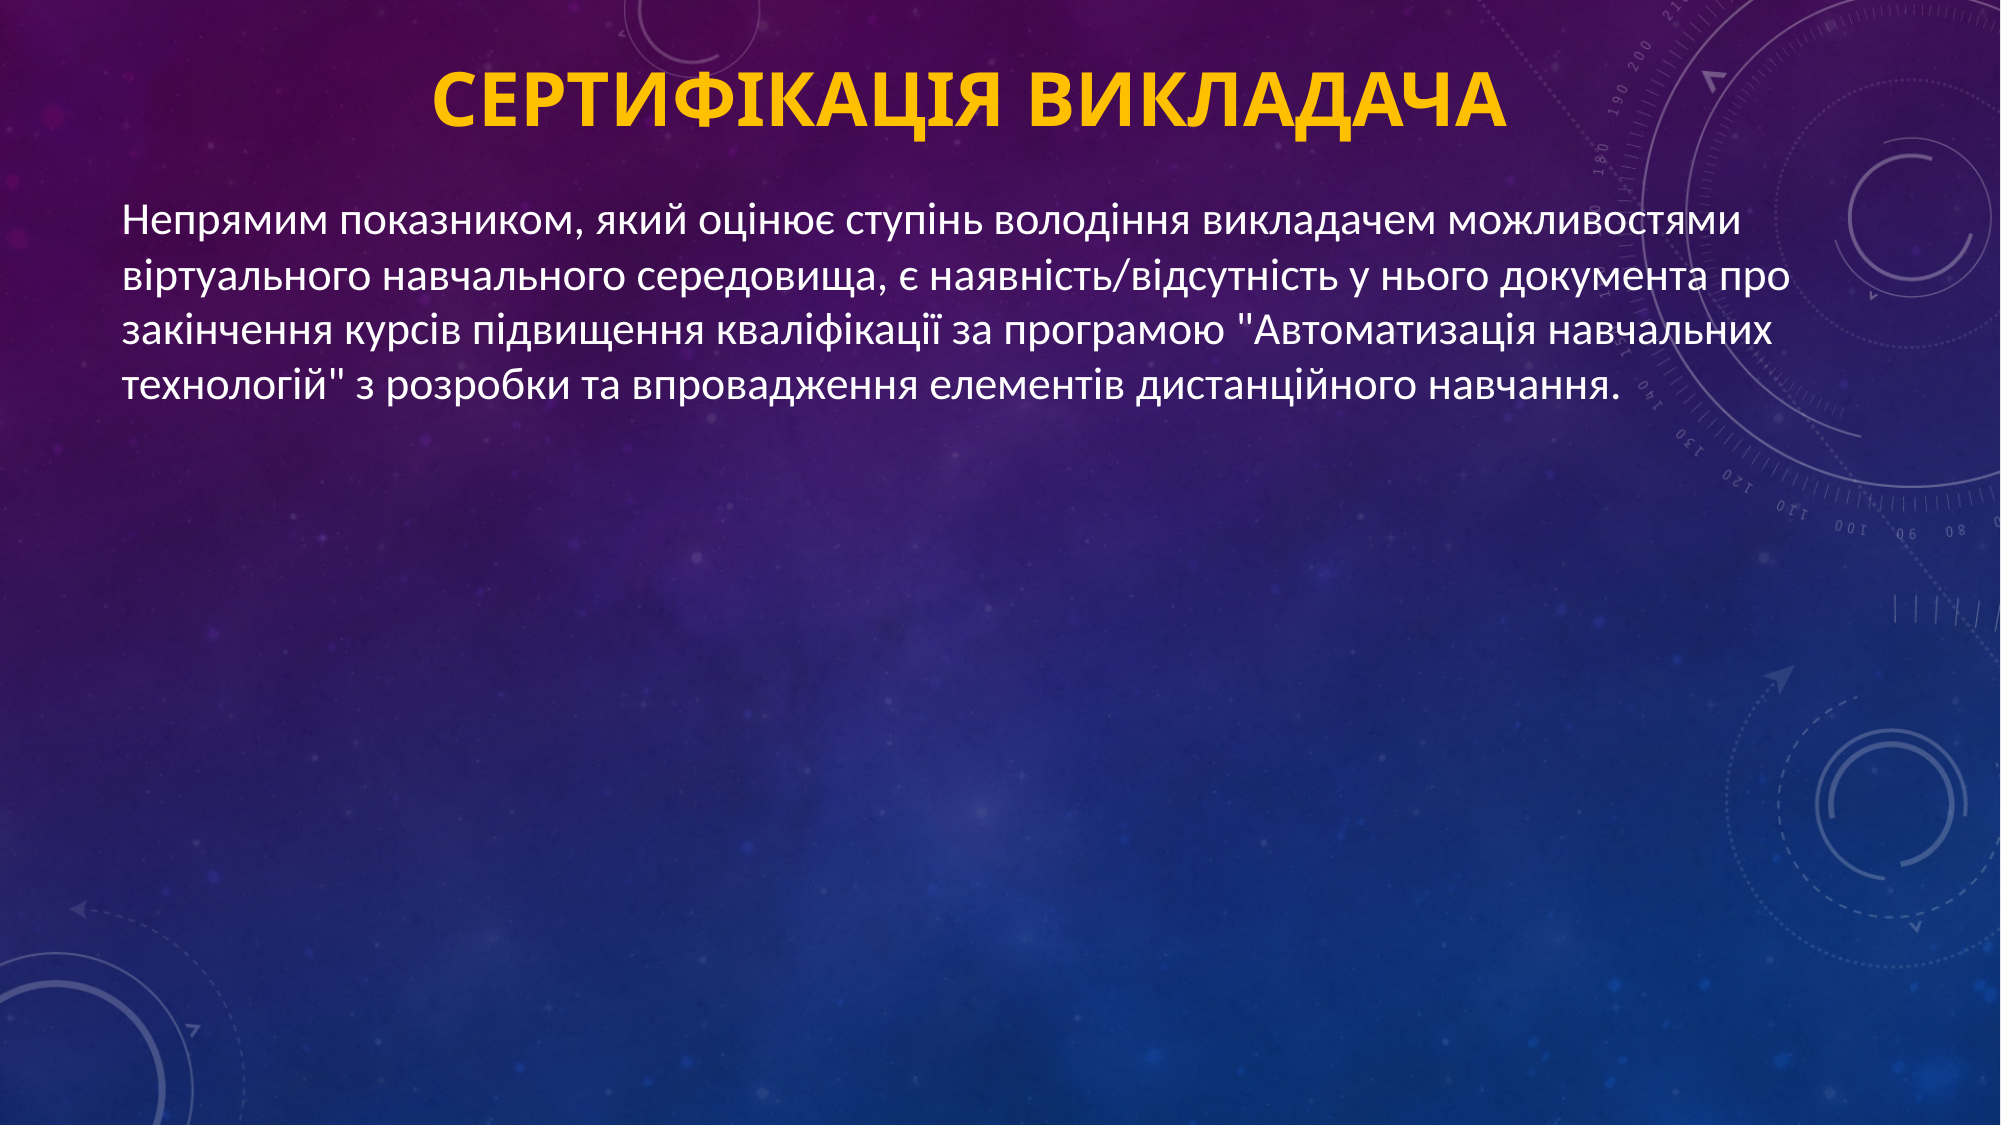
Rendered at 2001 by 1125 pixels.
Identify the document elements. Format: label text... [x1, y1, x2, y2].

title СЕРТИФІКАЦІЯ ВИКЛАДАЧА [138, 28, 1801, 164]
list Непрямим показником, який оцінює ступінь володіння викладачем можливостями віртуального навчального середовища, є наявність/відсутність у нього документа про закінчення курсів підвищення кваліфікації за програмою "Автоматизація навчальних технологій" з розробки та впровадження елементів дистанційного навчання. [106, 181, 1885, 1076]
picture [0, 0, 2001, 1125]
